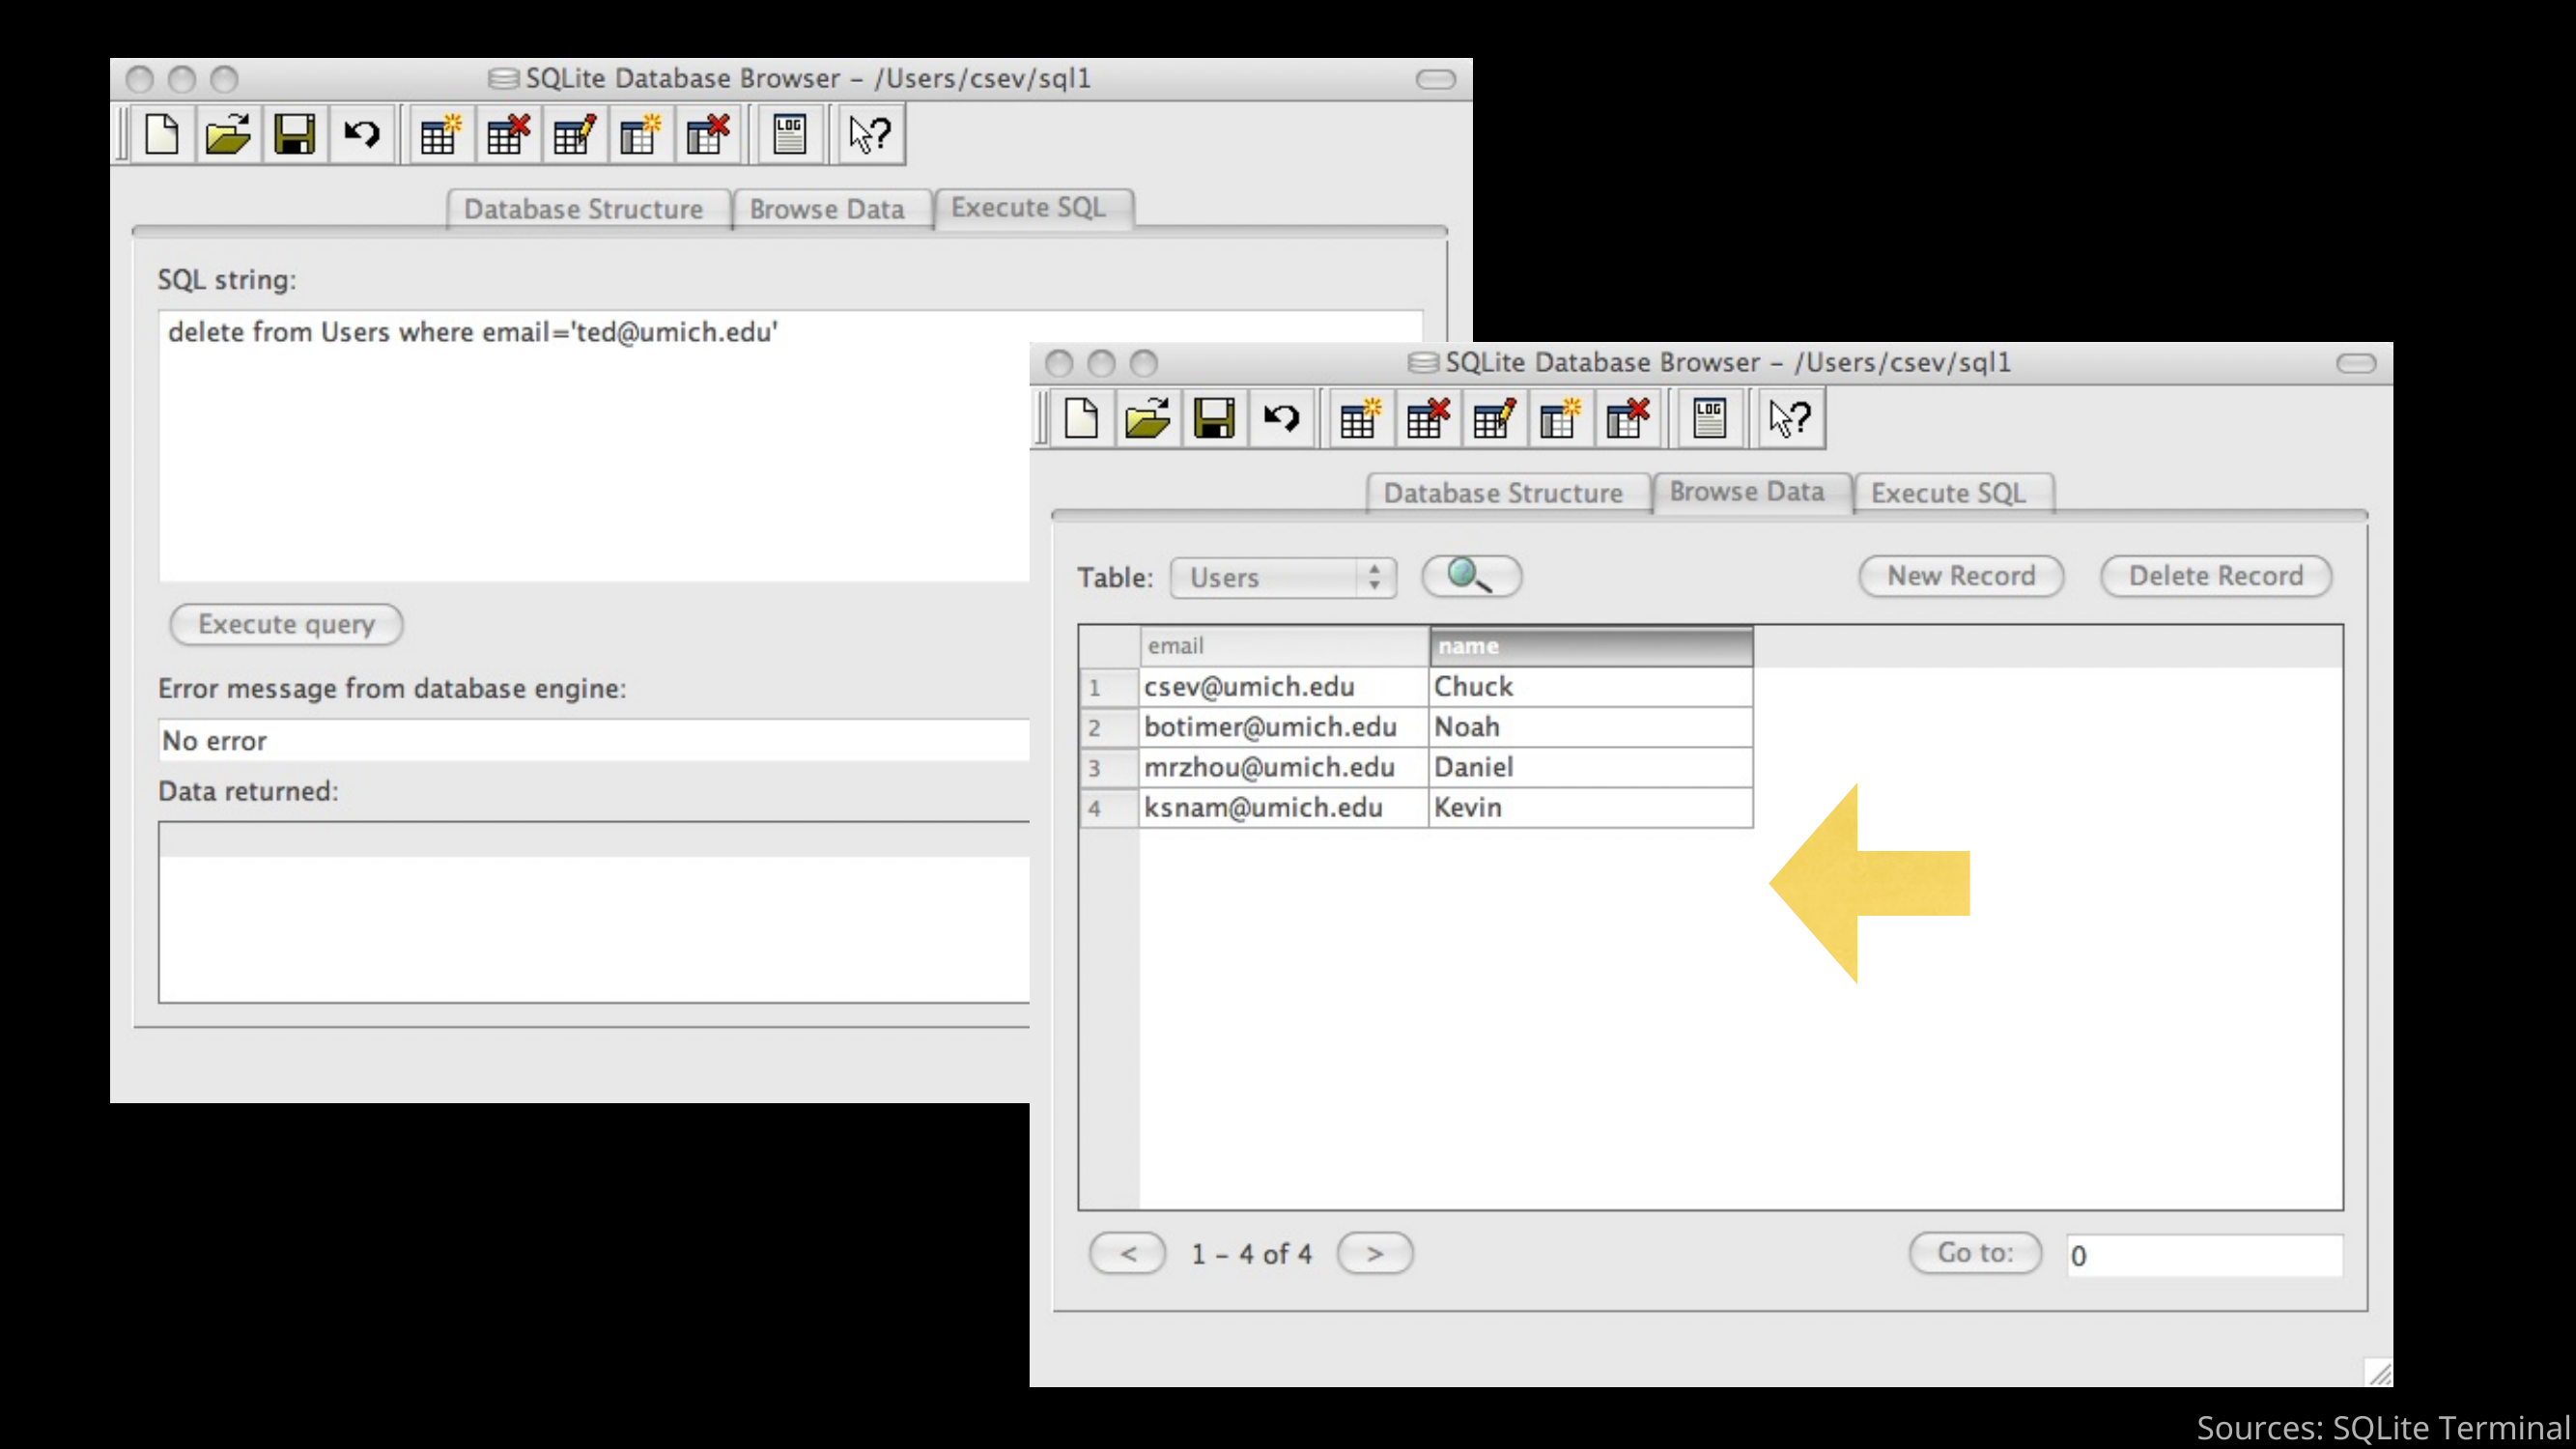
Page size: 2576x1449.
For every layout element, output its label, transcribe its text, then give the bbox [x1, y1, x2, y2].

text_box [1769, 782, 1970, 984]
text_box Sources: SQLite Terminal [2182, 1400, 2576, 1449]
picture [110, 58, 2393, 1387]
